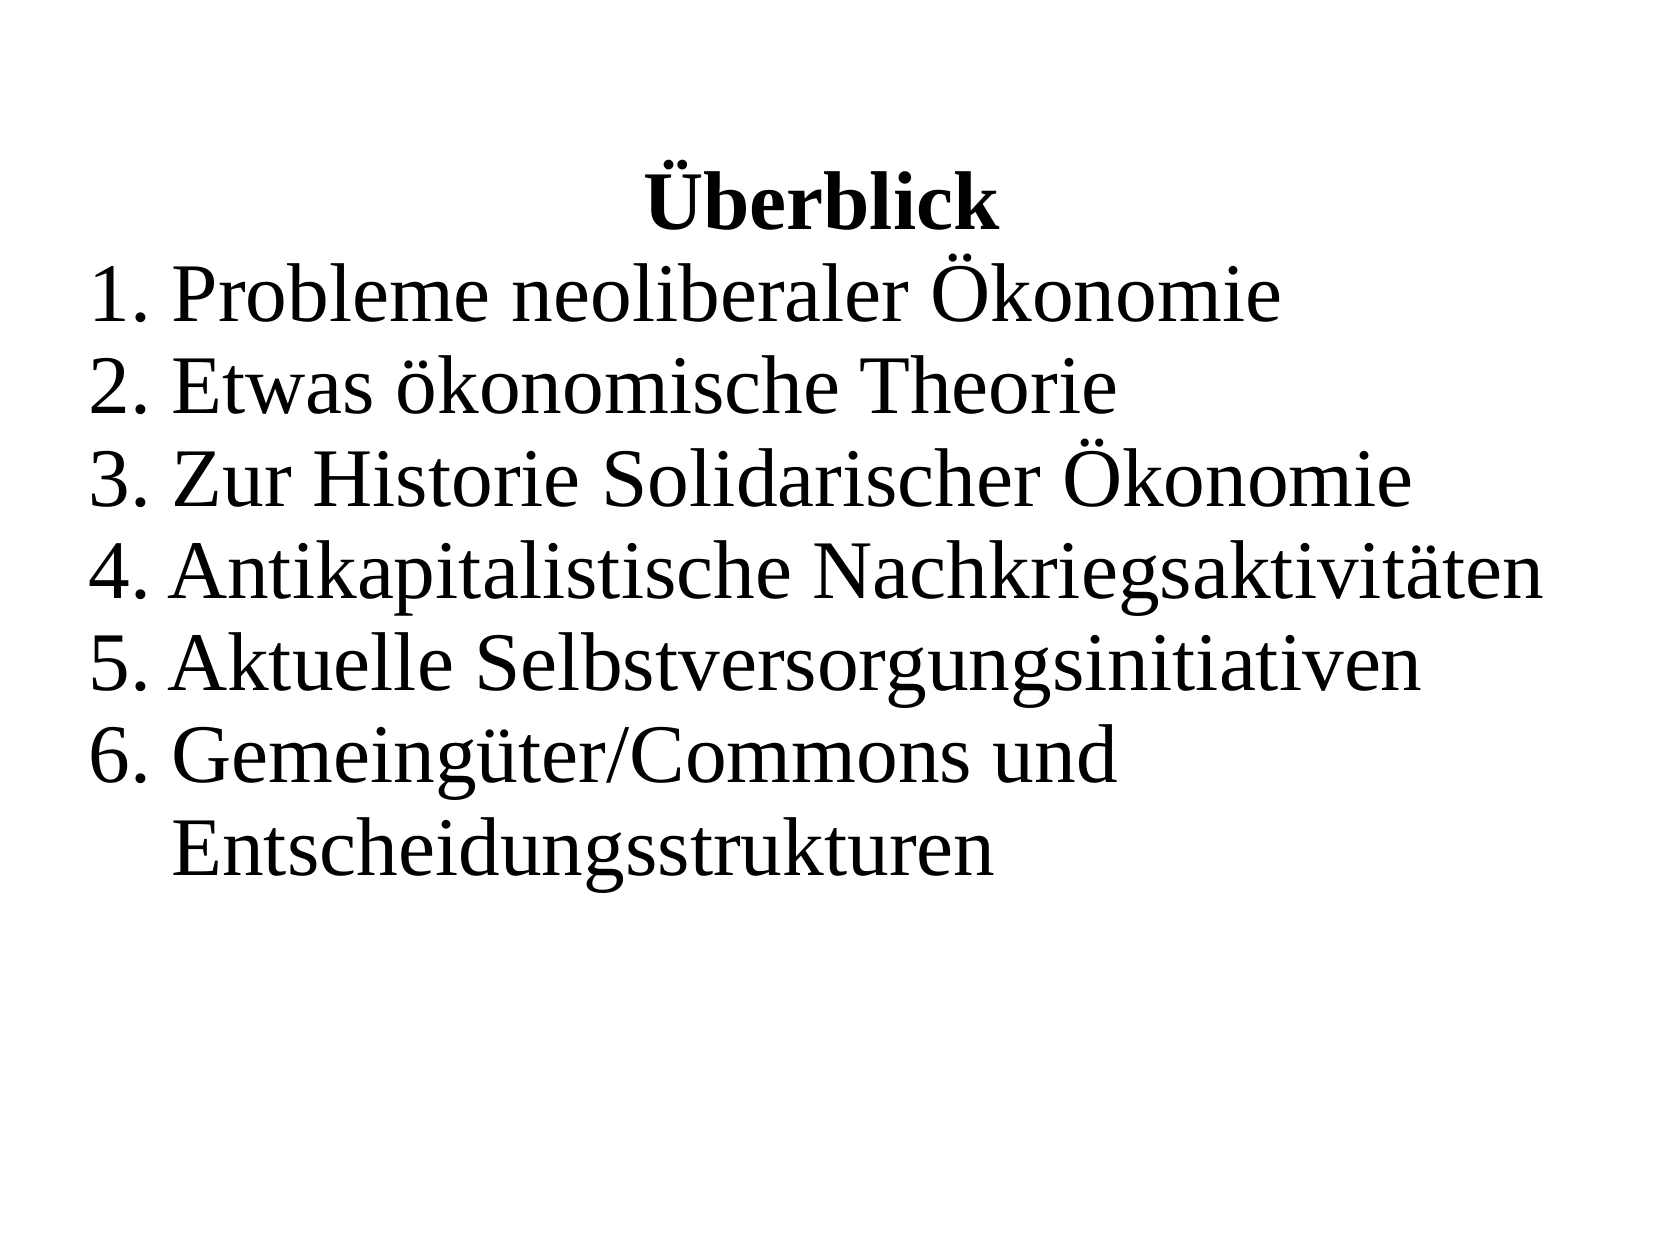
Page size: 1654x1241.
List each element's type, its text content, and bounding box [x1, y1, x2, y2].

text_box Überblick 1. Probleme neoliberaler Ökonomie 2. Etwas ökonomische Theorie 3. Zur Historie Solidarischer Ökonomie 4. Antikapitalistische Nachkriegsaktivitäten 5. Aktuelle Selbstversorgungsinitiativen 6. Gemeingüter/Commons und Entscheidungsstrukturen [73, 147, 1580, 901]
